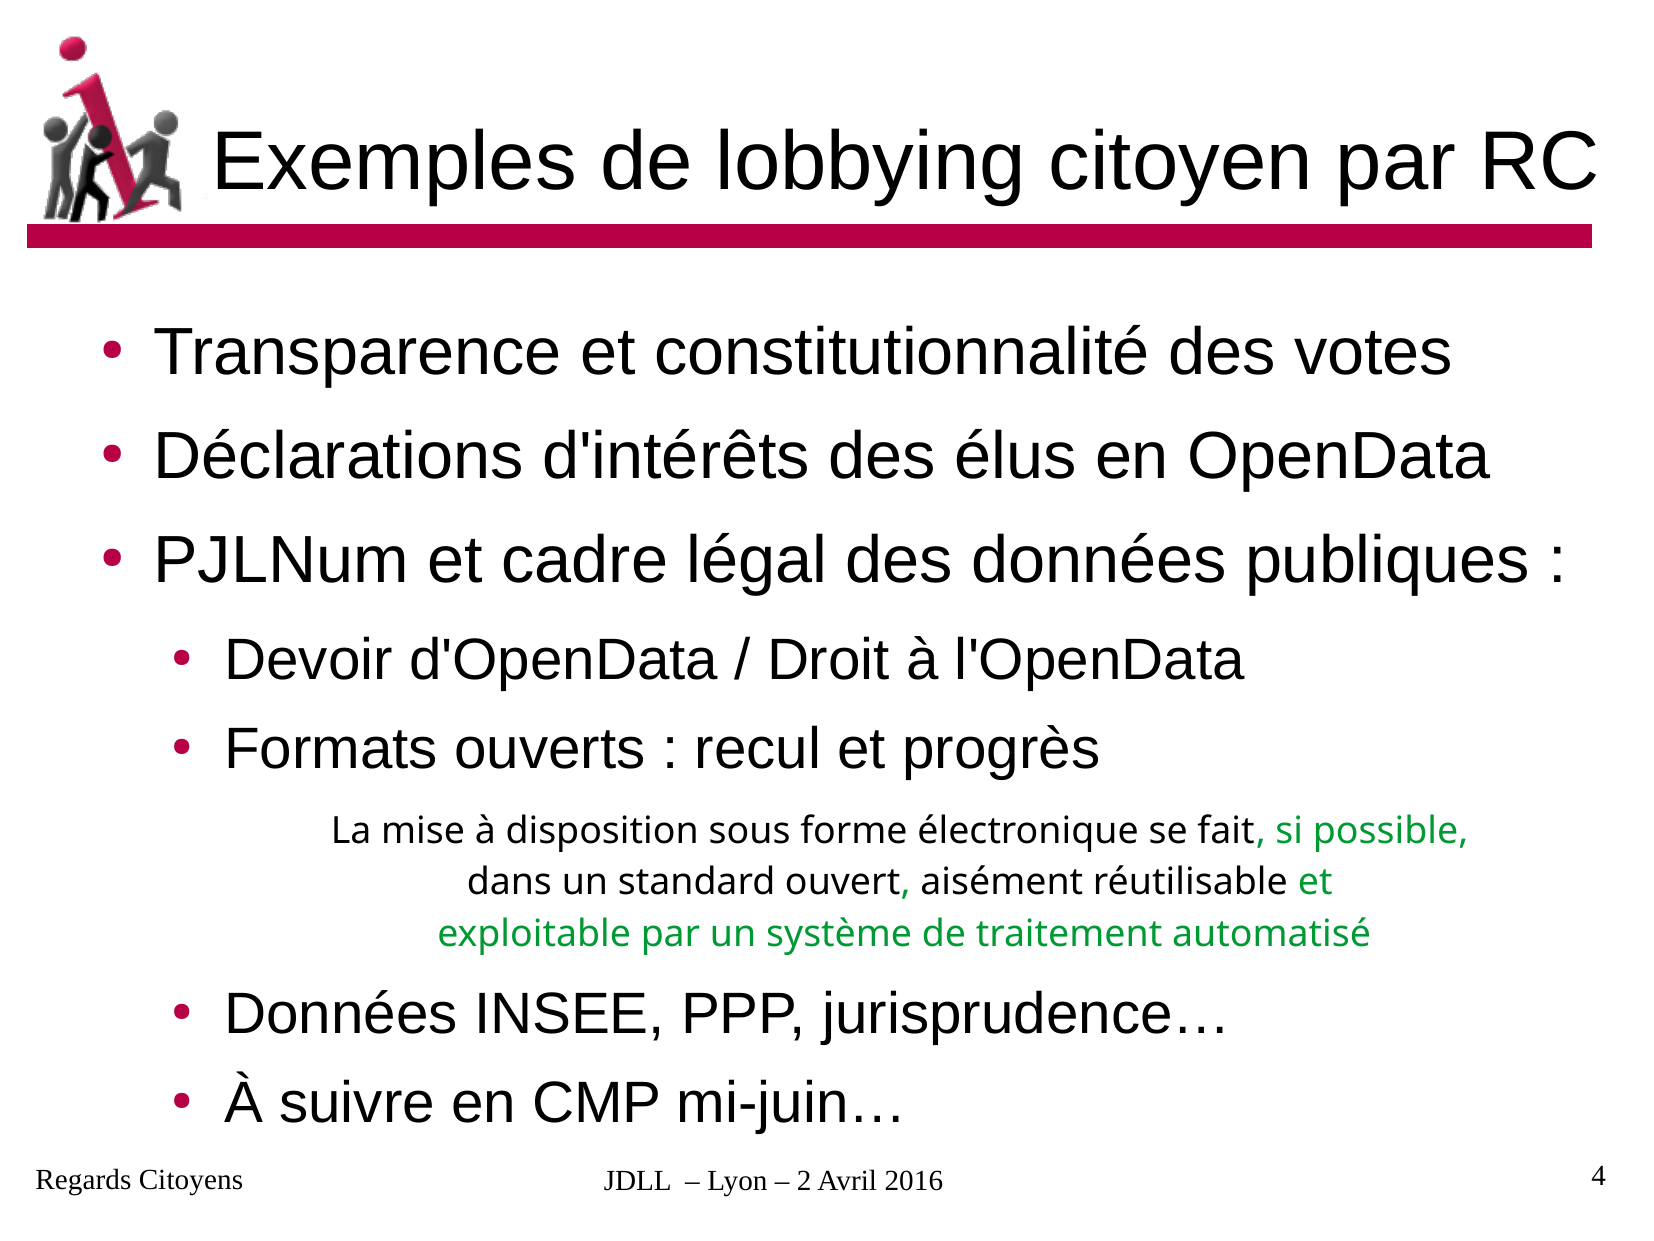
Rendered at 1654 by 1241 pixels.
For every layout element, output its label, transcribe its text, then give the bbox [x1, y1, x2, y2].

title Exemples de lobbying citoyen par RC [211, 64, 1623, 258]
list Transparence et constitutionnalité des votes Déclarations d'intérêts des élus en OpenData PJLNum et cadre légal des données publiques : Devoir d'OpenData / Droit à l'OpenData Formats ouverts : recul et progrès La mise à disposition sous forme électronique se fait, si possible, dans un standard ouvert, aisément réutilisable et exploitable par un système de traitement automatisé Données INSEE, PPP, jurisprudence… À suivre en CMP mi-juin… [82, 313, 1576, 1034]
picture [27, 31, 208, 224]
